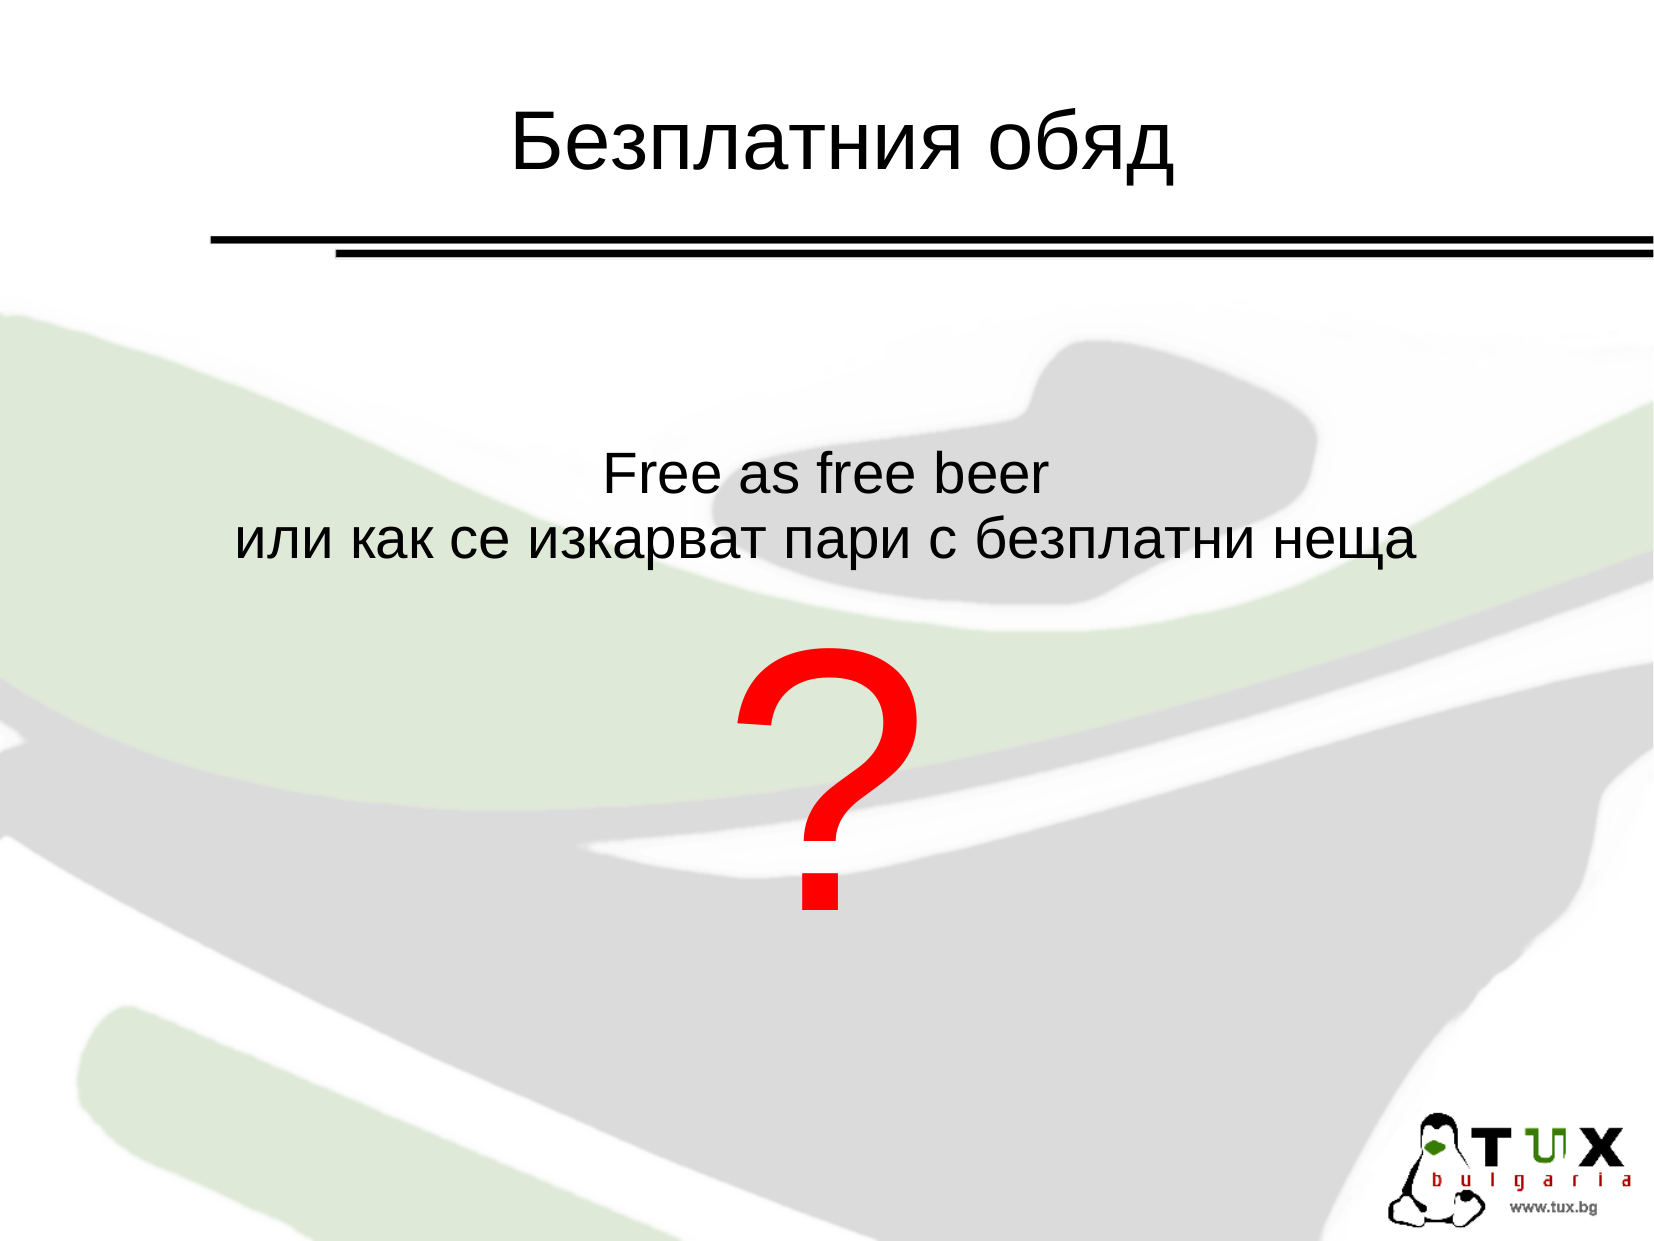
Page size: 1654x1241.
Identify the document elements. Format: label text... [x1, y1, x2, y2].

picture [0, 0, 1654, 1241]
title Безплатния обяд [86, 37, 1576, 245]
subtitle Free as free beer или как се изкарват пари с безплатни неща ? [82, 308, 1571, 1091]
